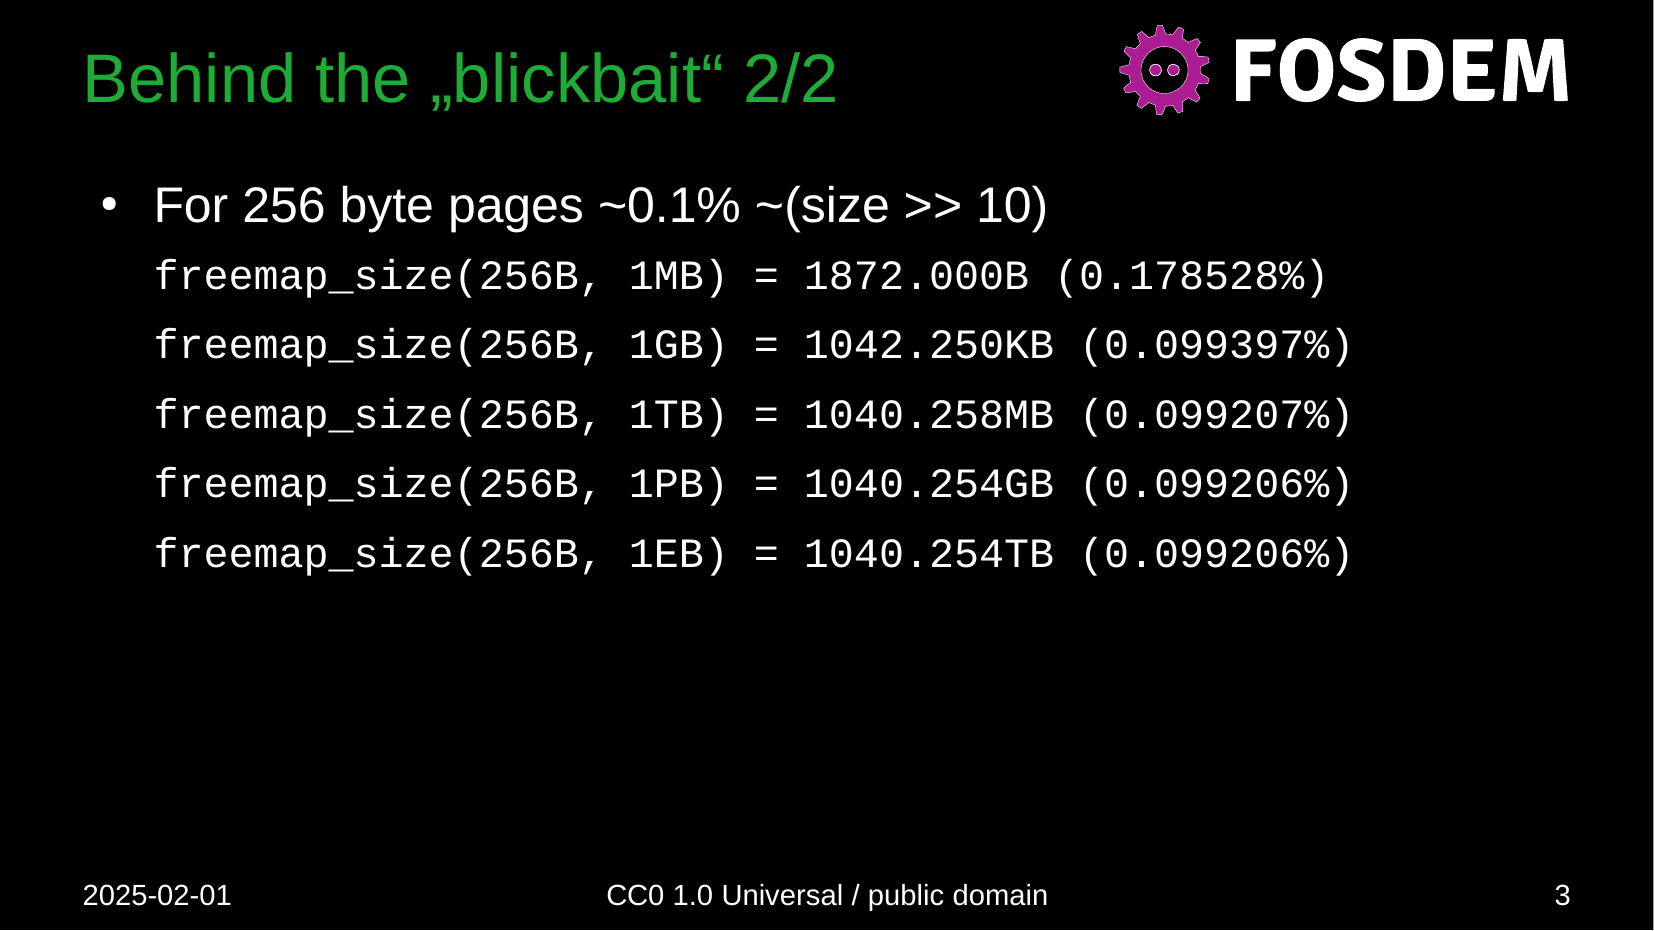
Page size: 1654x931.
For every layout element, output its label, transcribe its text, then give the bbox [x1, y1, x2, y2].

title Behind the „blickbait“ 2/2 [82, 1, 1004, 156]
list For 256 byte pages ~0.1% ~(size >> 10) freemap_size(256B, 1MB) = 1872.000B (0.178528%) freemap_size(256B, 1GB) = 1042.250KB (0.099397%) freemap_size(256B, 1TB) = 1040.258MB (0.099207%) freemap_size(256B, 1PB) = 1040.254GB (0.099206%) freemap_size(256B, 1EB) = 1040.254TB (0.099206%) [82, 177, 1571, 717]
